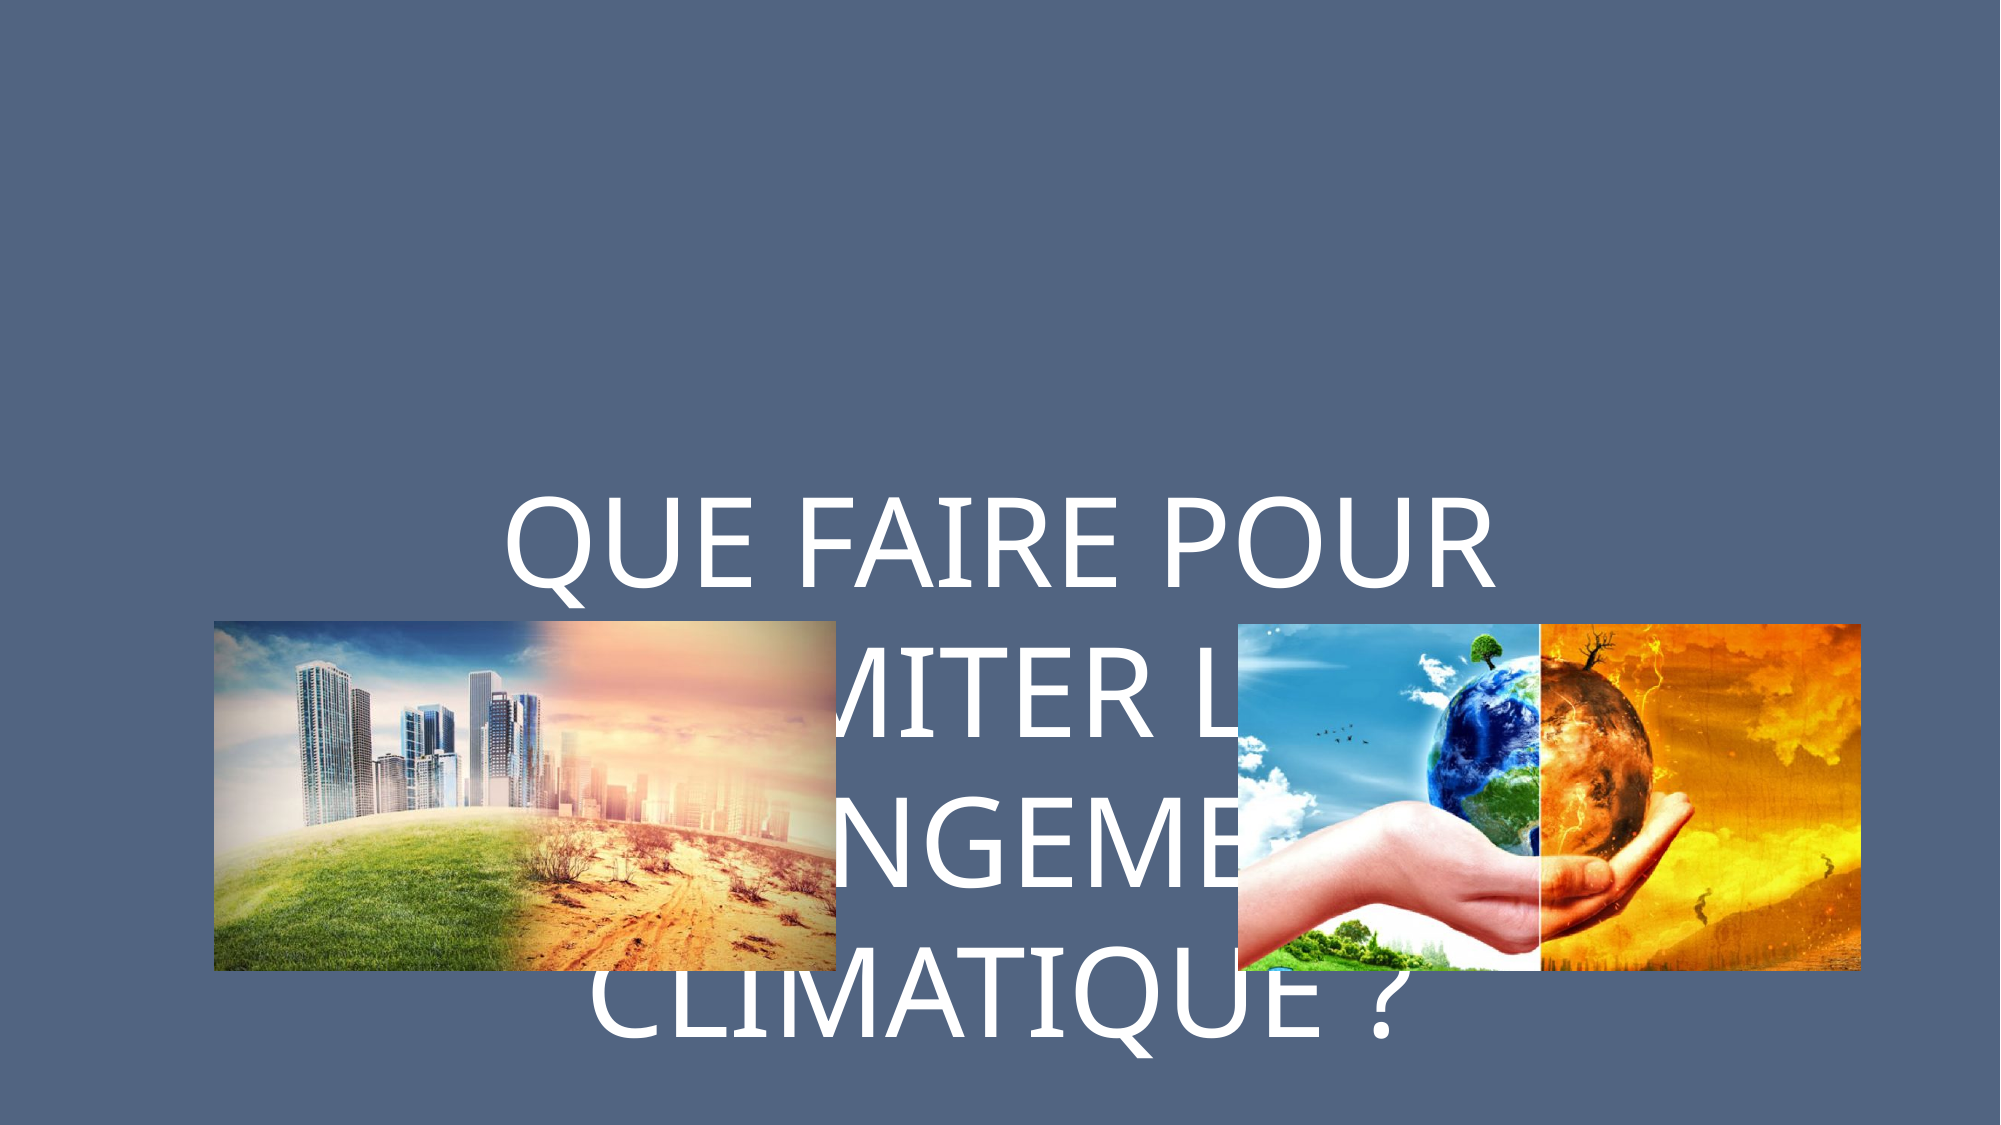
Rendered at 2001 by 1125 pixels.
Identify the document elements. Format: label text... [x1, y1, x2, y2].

picture [1238, 625, 1861, 971]
picture [214, 621, 836, 971]
title QUE FAIRE POUR LIMITER LE CHANGEMENT CLIMATIQUE ? [279, 154, 1721, 664]
